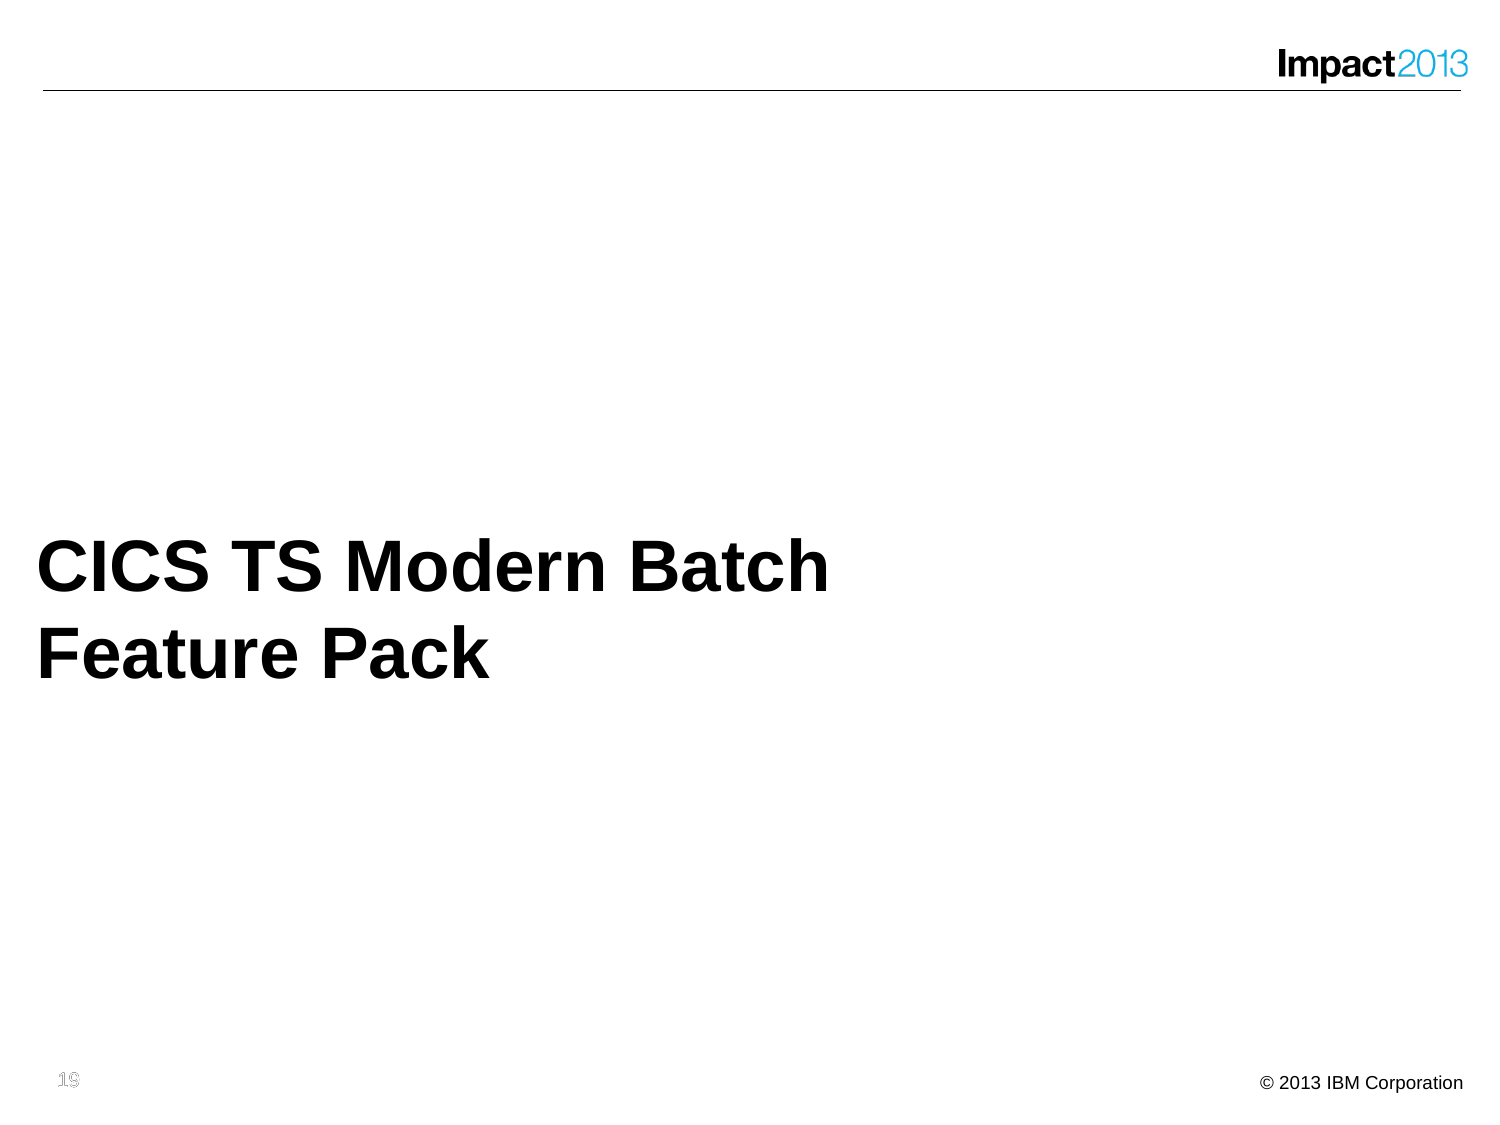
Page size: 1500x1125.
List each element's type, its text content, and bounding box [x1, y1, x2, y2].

picture [1279, 49, 1468, 84]
picture [1420, 52, 1432, 74]
text_box CICS TS Modern Batch Feature Pack [22, 510, 1094, 702]
text_box <number> [42, 1059, 134, 1100]
